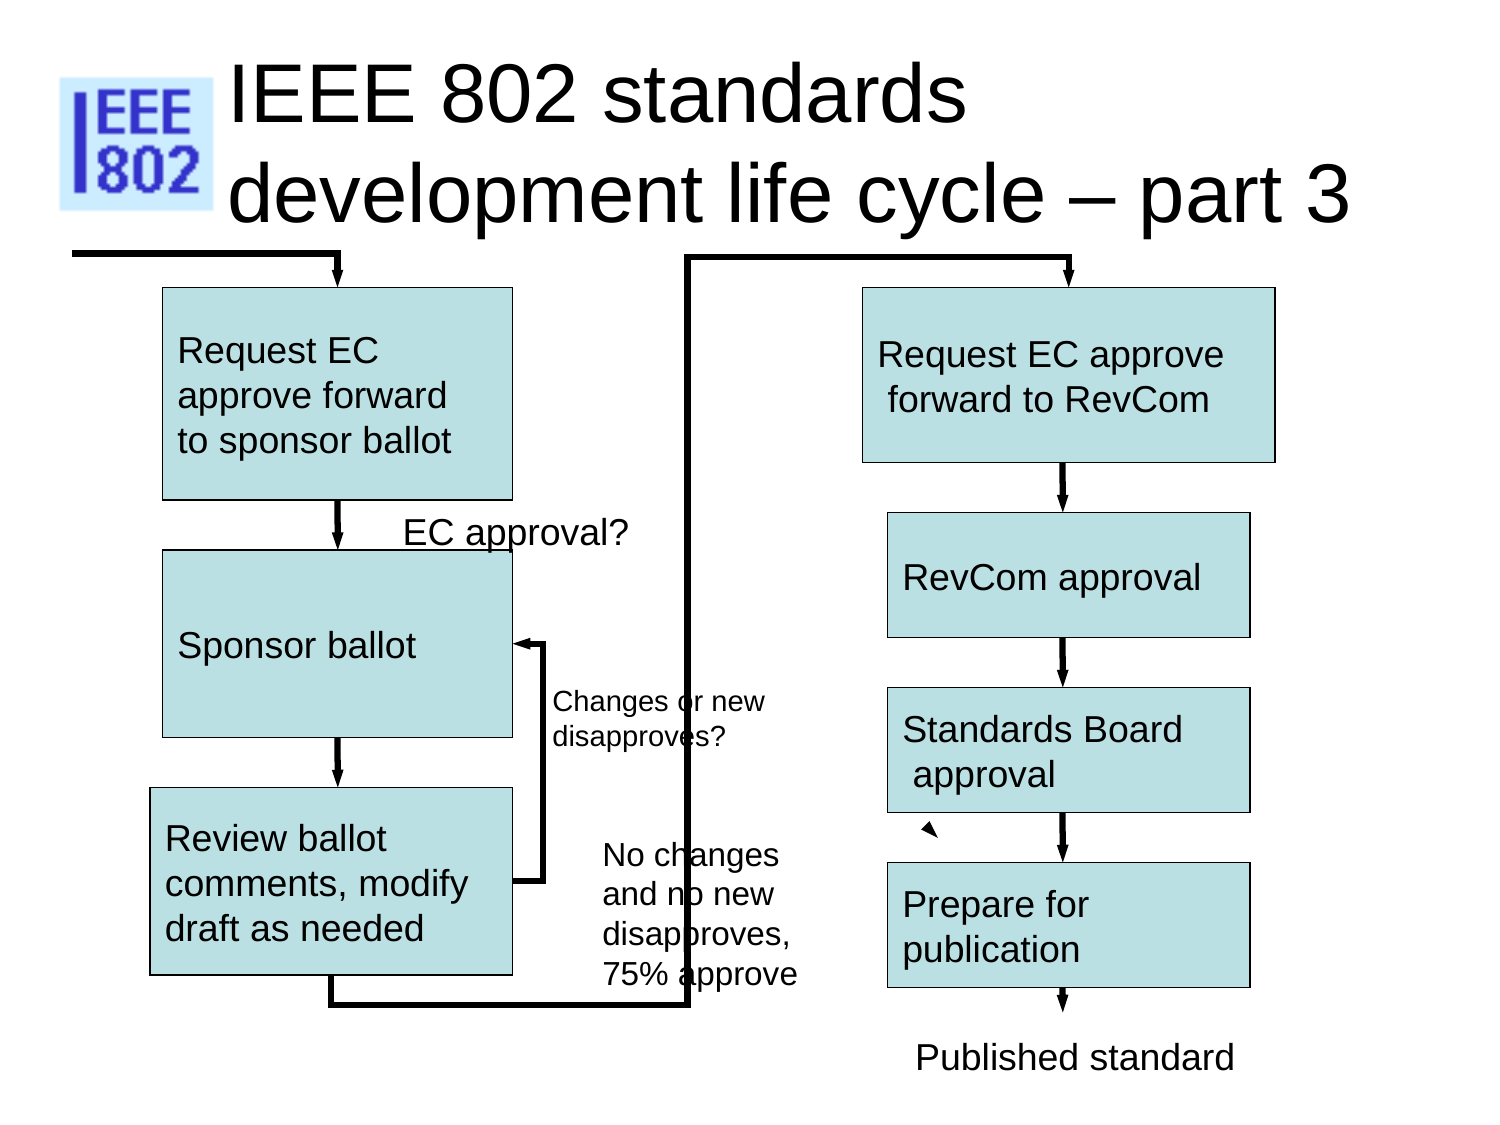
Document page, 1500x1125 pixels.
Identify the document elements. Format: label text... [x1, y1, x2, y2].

text_box Request EC approve forward to sponsor ballot [162, 287, 513, 500]
text_box No changes and no new disapproves, 75% approve [691, 825, 850, 1000]
text_box Request EC approve forward to RevCom [862, 287, 1275, 462]
text_box Sponsor ballot [162, 550, 513, 737]
text_box Prepare for publication [887, 862, 1250, 988]
text_box Review ballot comments, modify draft as needed [150, 787, 513, 975]
text_box No changes and no new disapproves, 75% approve [587, 825, 684, 1000]
text_box IEEE 802 standards development life cycle – part 3 [212, 31, 1426, 247]
text_box Changes or new disapproves? [691, 675, 788, 761]
text_box RevCom approval [887, 512, 1250, 638]
text_box EC approval? [387, 500, 645, 561]
text_box Changes or new disapproves? [537, 675, 684, 761]
text_box Standards Board approval [887, 687, 1250, 813]
text_box Published standard [900, 1025, 1251, 1086]
